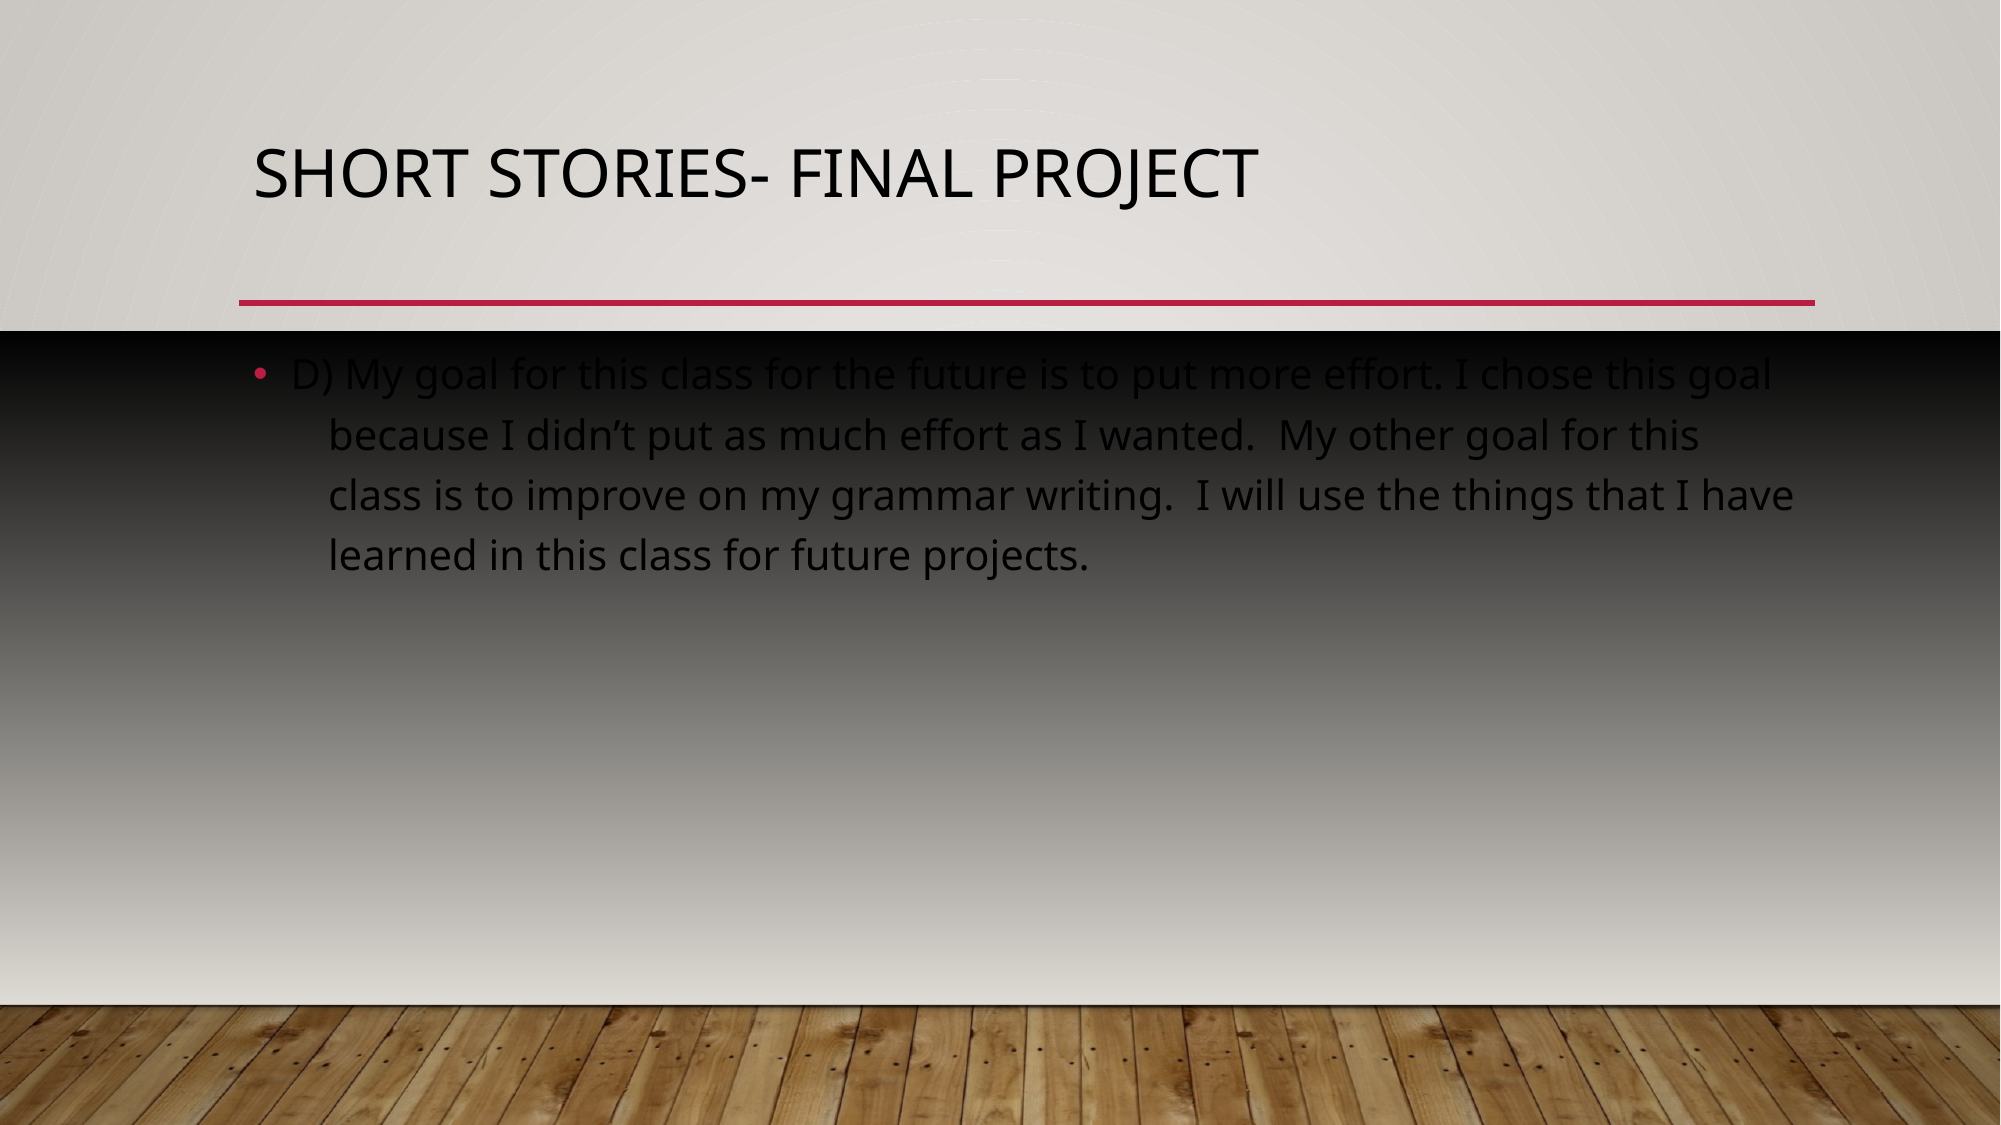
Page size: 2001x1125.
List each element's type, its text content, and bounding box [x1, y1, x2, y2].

list D) My goal for this class for the future is to put more effort. I chose this goal because I didn’t put as much effort as I wanted. My other goal for this class is to improve on my grammar writing. I will use the things that I have learned in this class for future projects. [238, 330, 1814, 897]
title Short stories- Final project [238, 131, 1814, 305]
